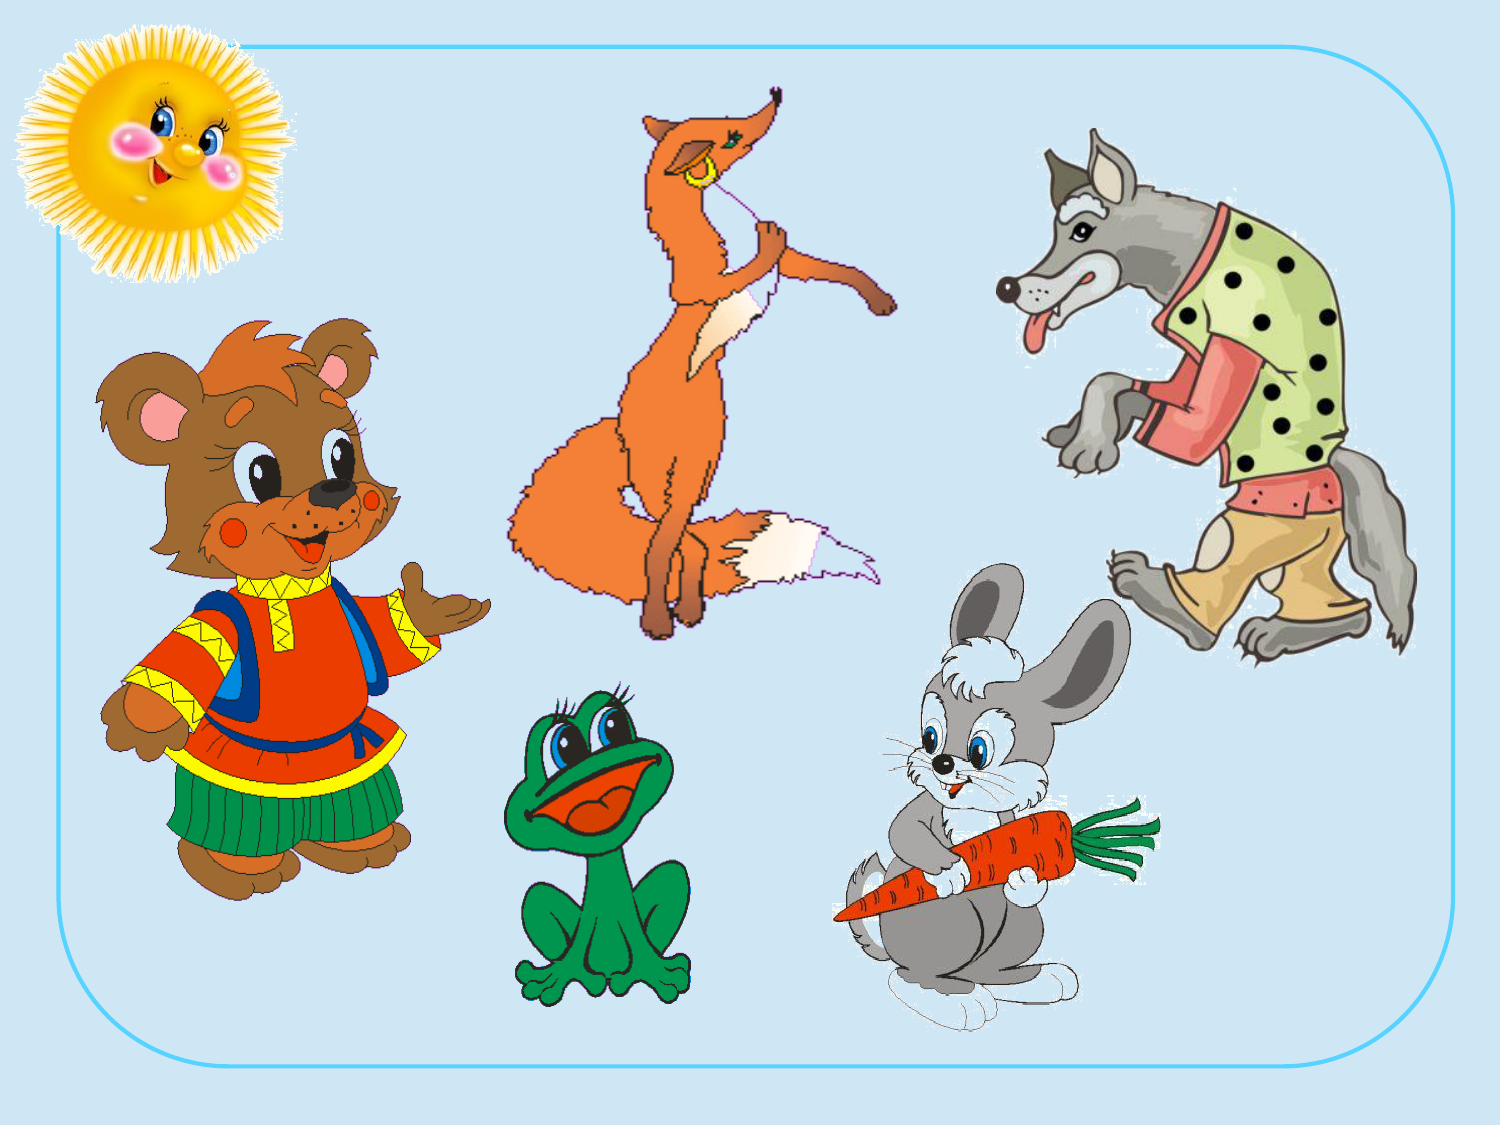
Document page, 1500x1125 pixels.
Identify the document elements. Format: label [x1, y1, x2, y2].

picture [503, 679, 692, 1008]
picture [11, 11, 493, 902]
picture [503, 81, 1417, 1032]
